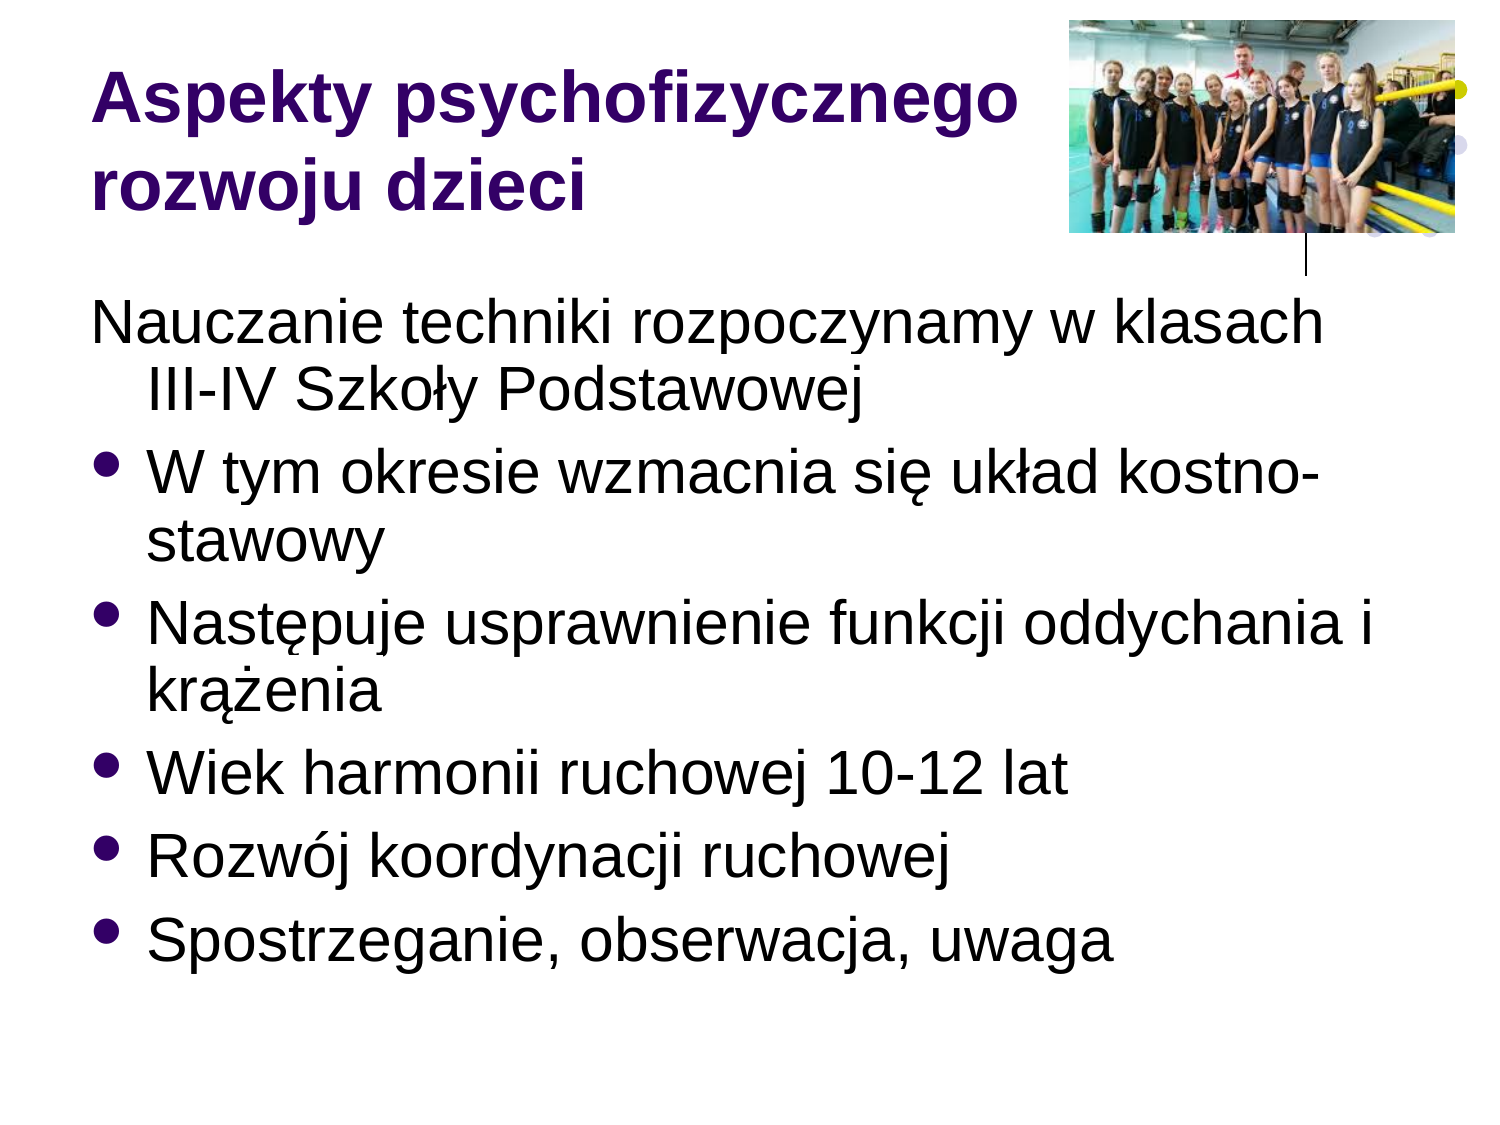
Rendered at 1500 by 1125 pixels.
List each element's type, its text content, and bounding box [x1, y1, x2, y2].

picture [1069, 20, 1455, 233]
title Aspekty psychofizycznego rozwoju dzieci [74, 20, 1069, 233]
list Nauczanie techniki rozpoczynamy w klasach III-IV Szkoły Podstawowej W tym okresie wzmacnia się układ kostno-stawowy Następuje usprawnienie funkcji oddychania i krążenia Wiek harmonii ruchowej 10-12 lat Rozwój koordynacji ruchowej Spostrzeganie, obserwacja, uwaga [75, 282, 1426, 1006]
